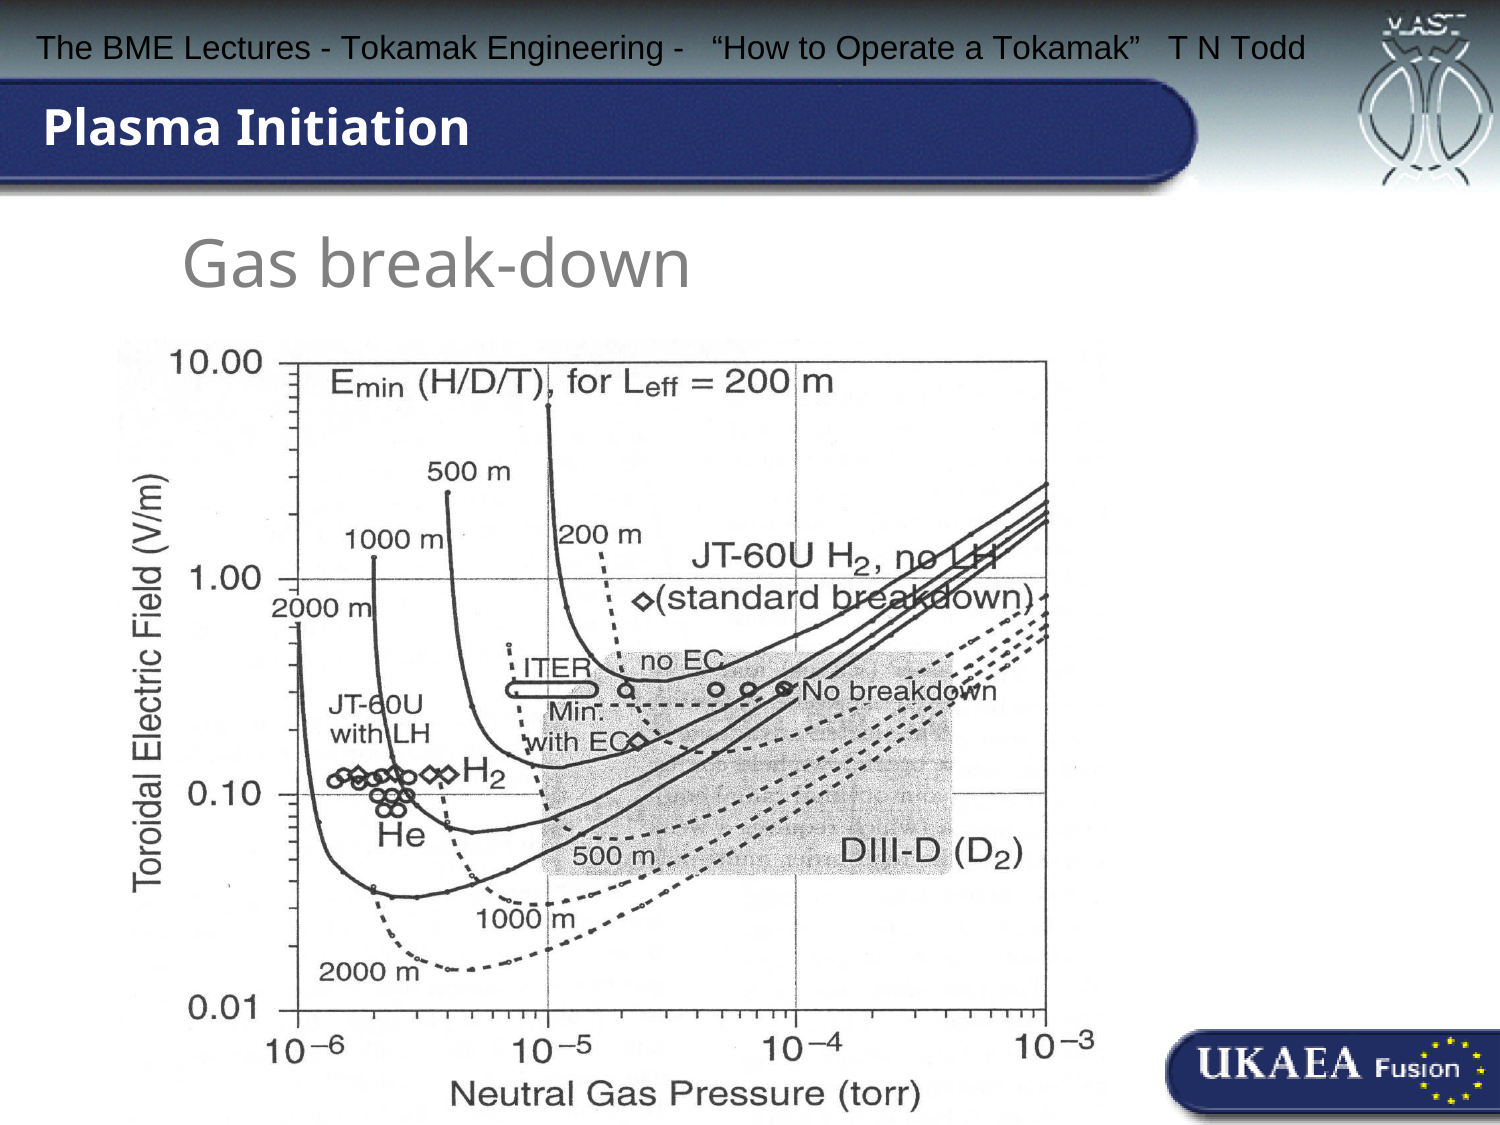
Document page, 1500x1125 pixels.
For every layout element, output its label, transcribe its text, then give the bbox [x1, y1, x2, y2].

picture [1165, 1029, 1500, 1125]
text_box Gas break-down [167, 212, 709, 309]
text_box The BME Lectures - Tokamak Engineering - “How to Operate a Tokamak” T N Todd [0, 18, 1323, 60]
picture [0, 0, 1500, 202]
chart [117, 339, 1108, 1125]
text_box Plasma Initiation [27, 88, 487, 164]
